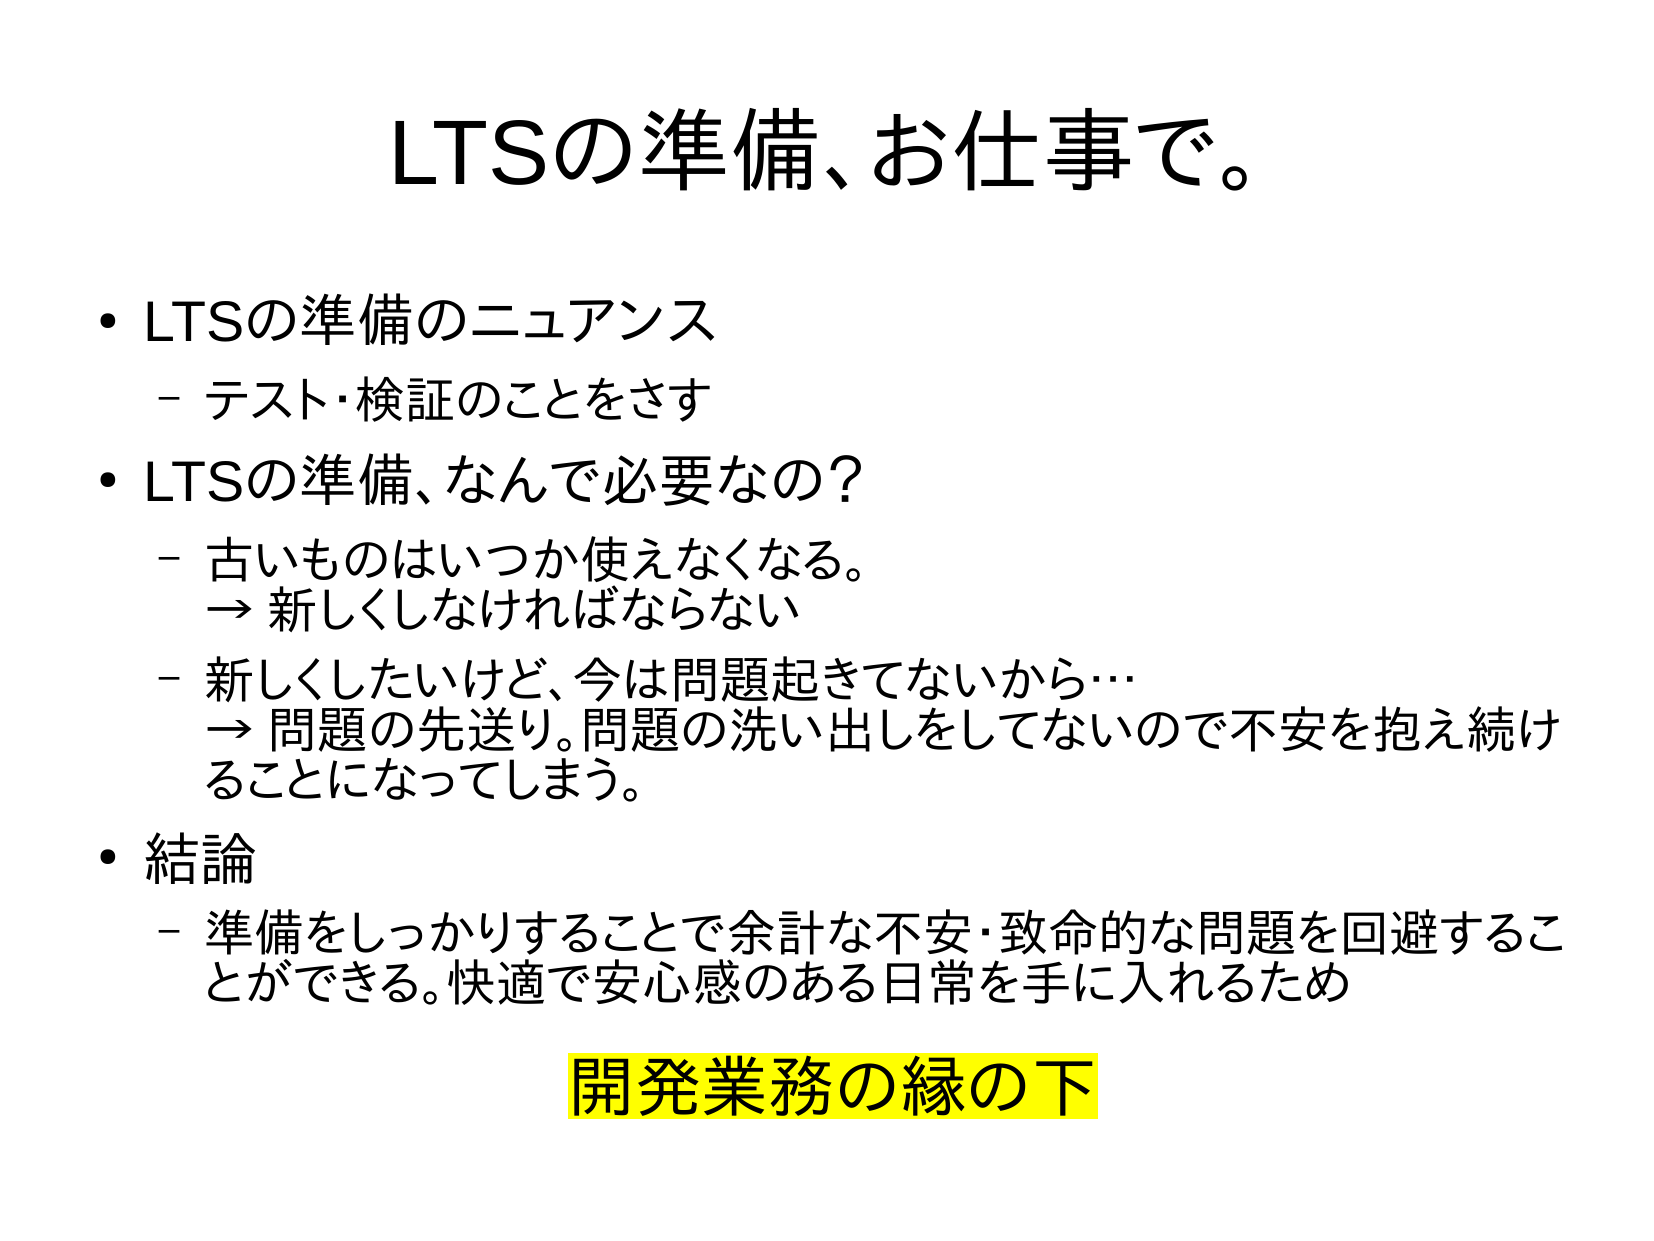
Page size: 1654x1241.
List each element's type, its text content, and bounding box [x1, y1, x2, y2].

title LTSの準備、お仕事で。 [82, 49, 1571, 257]
text_box 開発業務の縁の下 [553, 1045, 1114, 1127]
list LTSの準備のニュアンス テスト・検証のことをさす LTSの準備、なんで必要なの？ 古いものはいつか使えなくなる。 → 新しくしなければならない 新しくしたいけど、今は問題起きてないから… → 問題の先送り。問題の洗い出しをしてないので不安を抱え続けることになってしまう。 結論 準備をしっかりすることで余計な不安・致命的な問題を回避することができる。快適で安心感のある日常を手に入れるため [82, 290, 1571, 1010]
